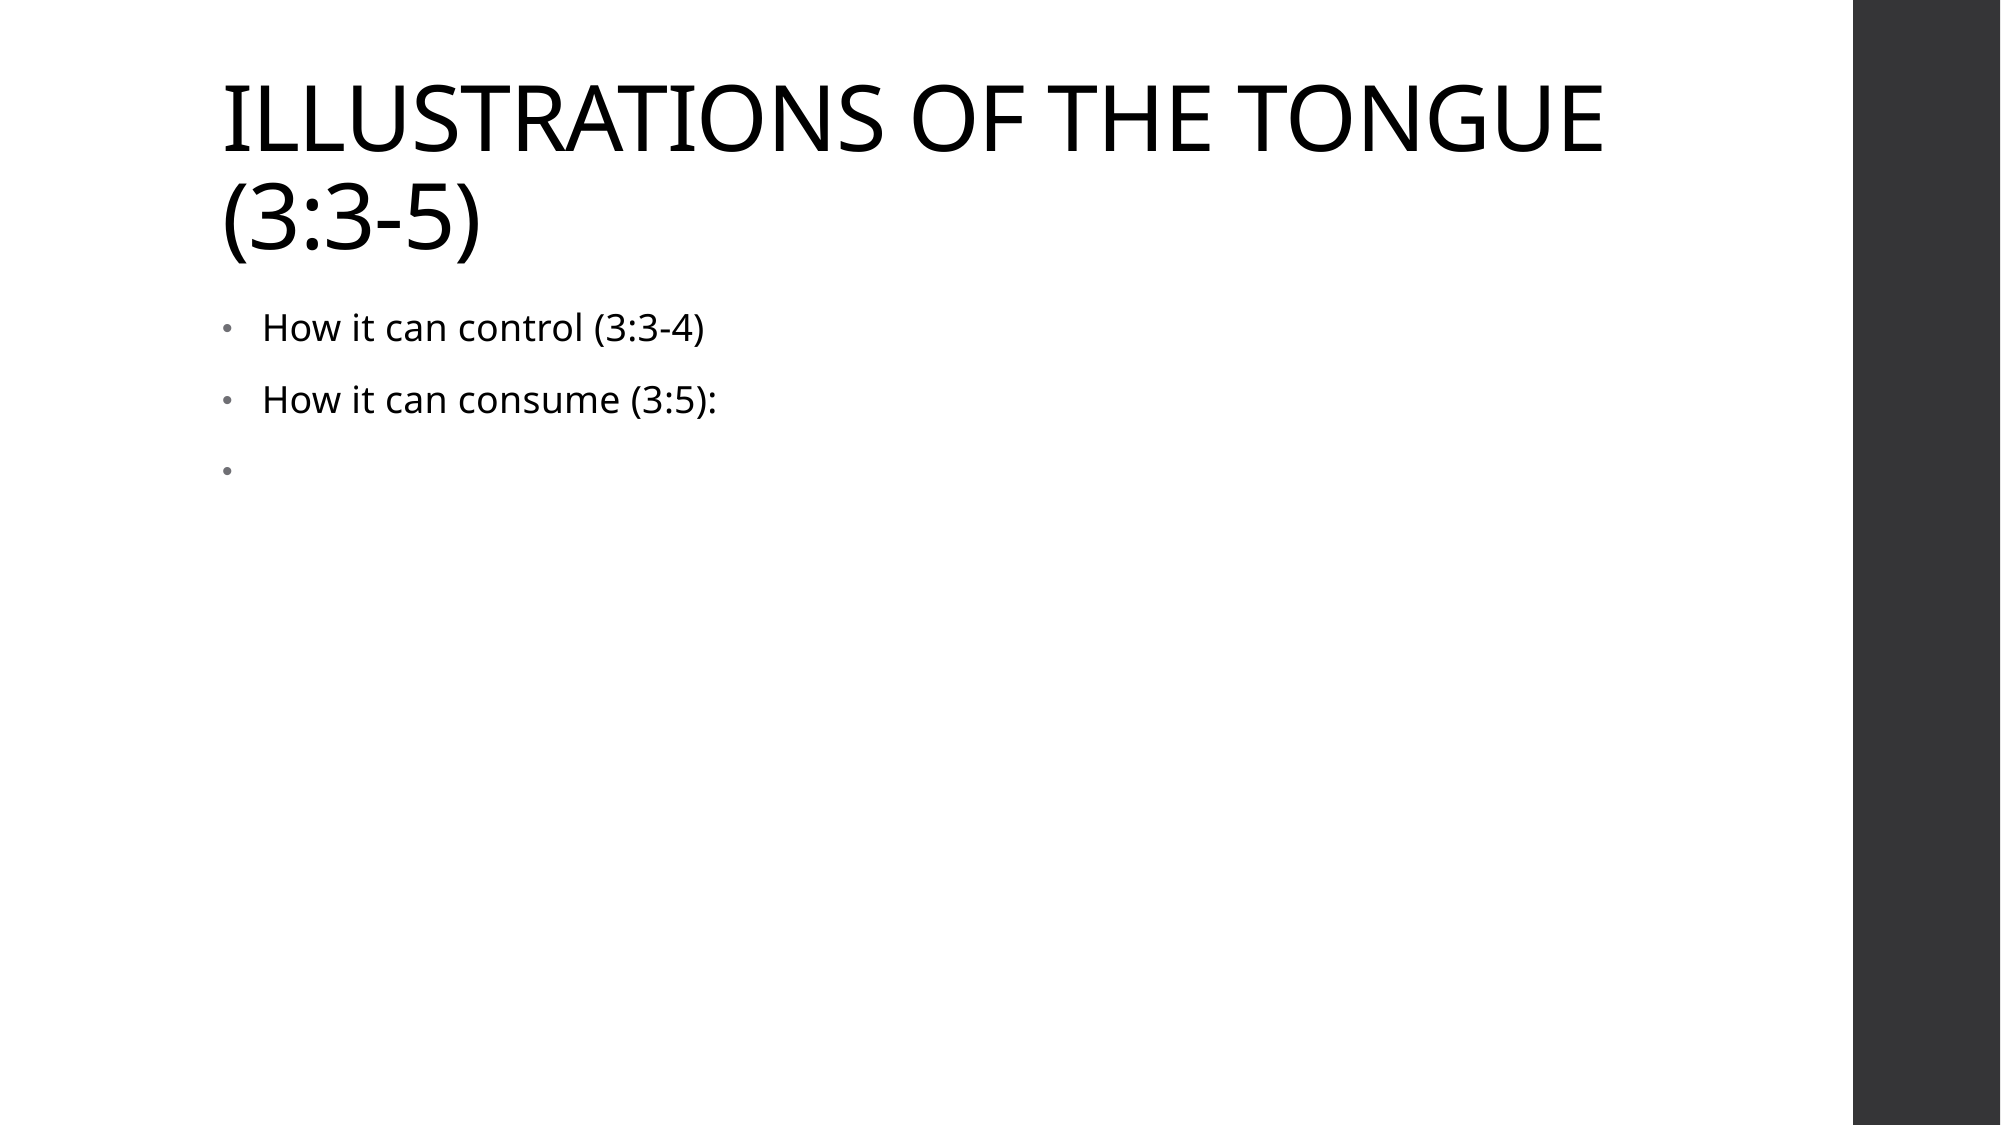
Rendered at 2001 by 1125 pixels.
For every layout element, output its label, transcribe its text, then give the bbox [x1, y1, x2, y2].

list How it can control (3:3-4) How it can consume (3:5): [206, 299, 1617, 1014]
title ILLUSTRATIONS OF THE TONGUE (3:3-5) [206, 60, 1797, 278]
